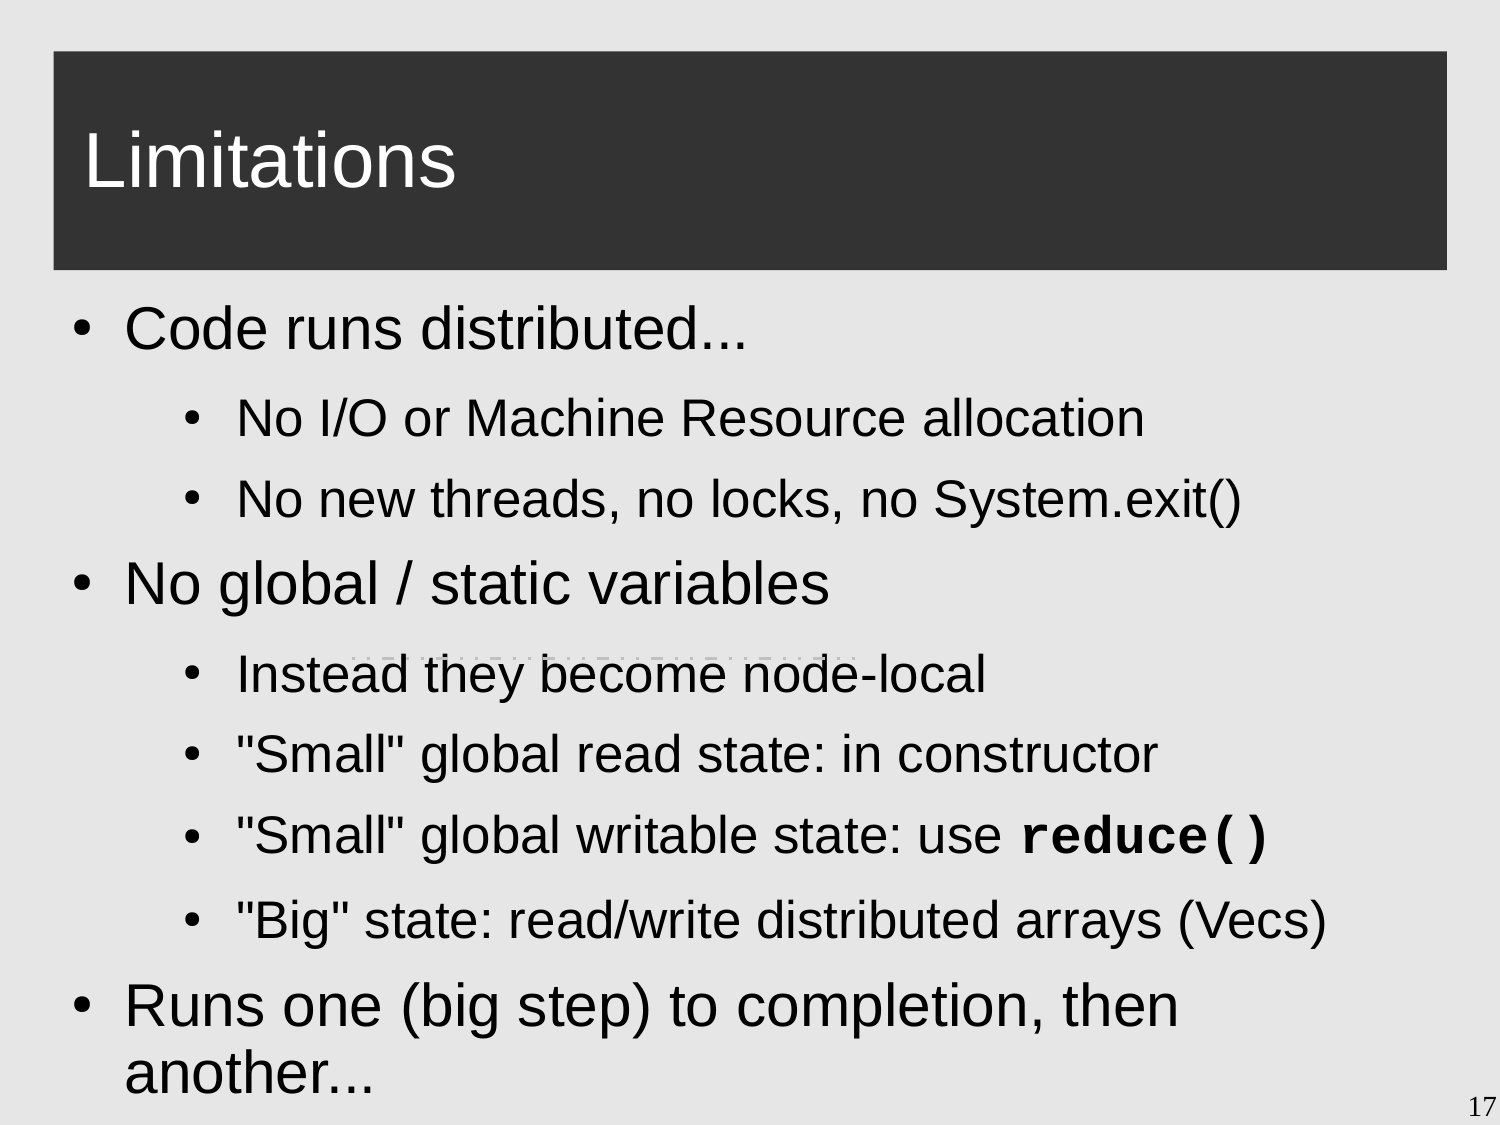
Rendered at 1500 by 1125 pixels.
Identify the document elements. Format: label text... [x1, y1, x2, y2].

title Limitations [53, 51, 1447, 271]
list Code runs distributed... No I/O or Machine Resource allocation No new threads, no locks, no System.exit() No global / static variables Instead they become node-local "Small" global read state: in constructor "Small" global writable state: use reduce() "Big" state: read/write distributed arrays (Vecs) Runs one (big step) to completion, then another... [53, 294, 1447, 1109]
